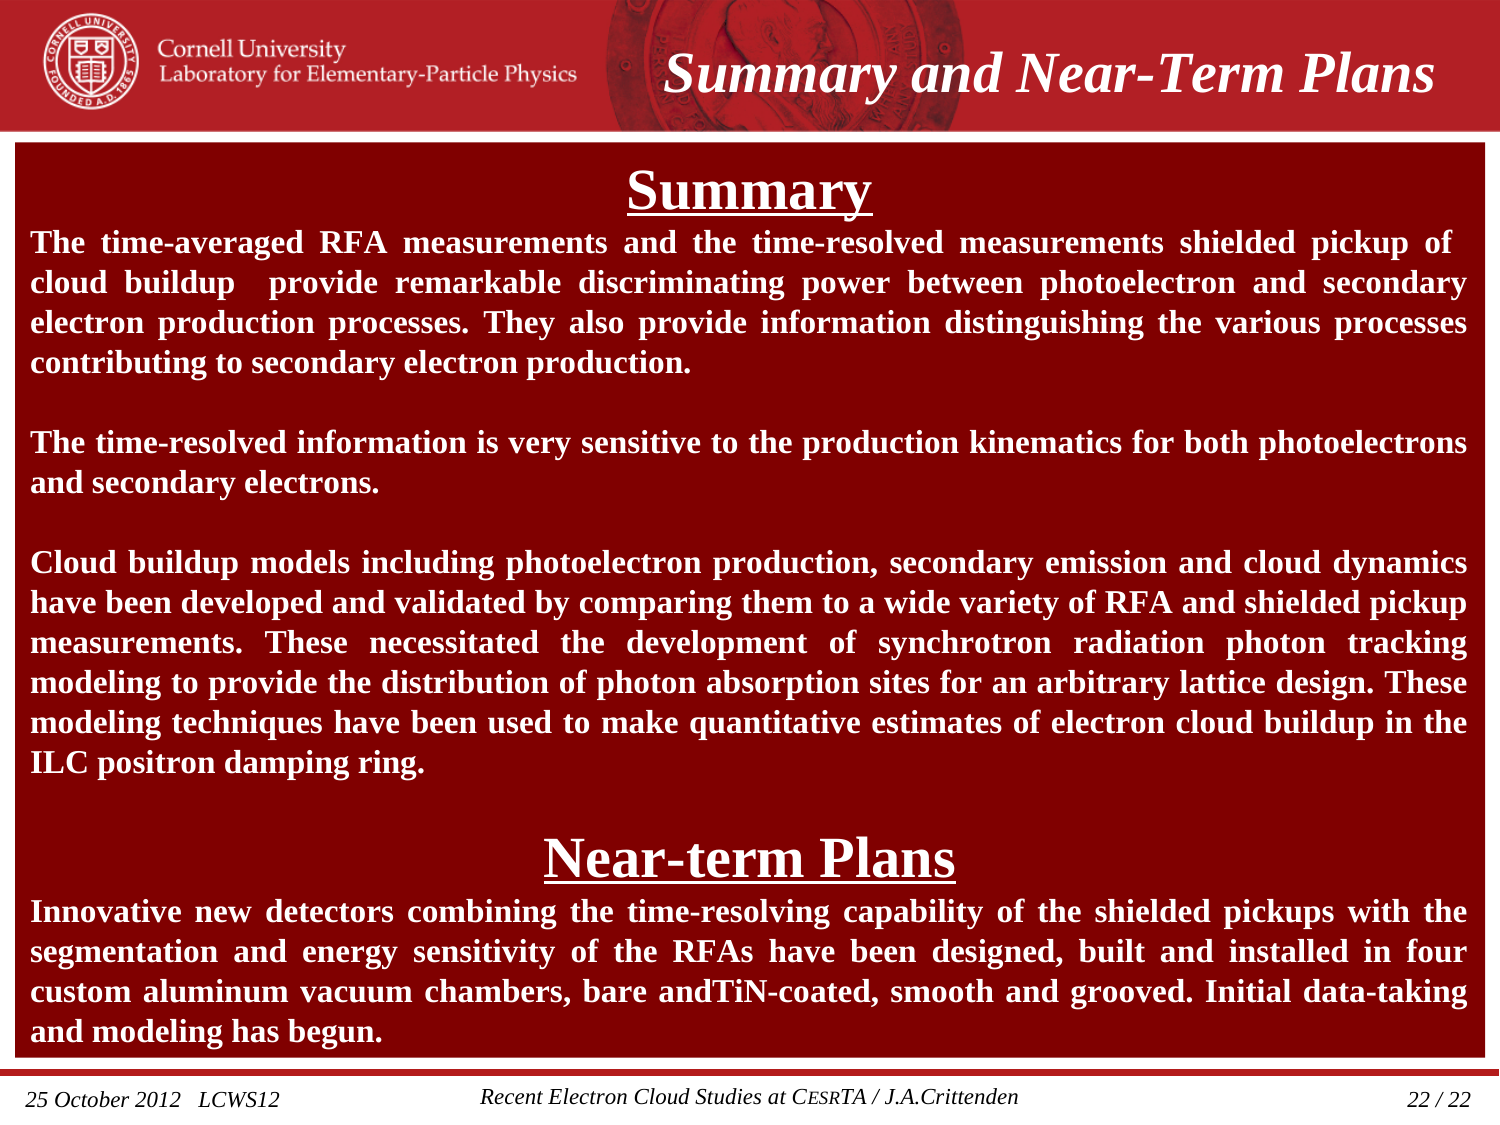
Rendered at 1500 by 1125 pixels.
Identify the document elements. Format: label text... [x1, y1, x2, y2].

title Summary and Near-Term Plans [600, 0, 1500, 128]
text_box Summary The time-averaged RFA measurements and the time-resolved measurements shielded pickup of cloud buildup provide remarkable discriminating power between photoelectron and secondary electron production processes. They also provide information distinguishing the various processes contributing to secondary electron production. The time-resolved information is very sensitive to the production kinematics for both photoelectrons and secondary electrons. Cloud buildup models including photoelectron production, secondary emission and cloud dynamics have been developed and validated by comparing them to a wide variety of RFA and shielded pickup measurements. These necessitated the development of synchrotron radiation photon tracking modeling to provide the distribution of photon absorption sites for an arbitrary lattice design. These modeling techniques have been used to make quantitative estimates of electron cloud buildup in the ILC positron damping ring. Near-term Plans Innovative new detectors combining the time-resolving capability of the shielded pickups with the segmentation and energy sensitivity of the RFAs have been designed, built and installed in four custom aluminum vacuum chambers, bare andTiN-coated, smooth and grooved. Initial data-taking and modeling has begun. [15, 142, 1486, 1058]
picture [0, 0, 1500, 132]
